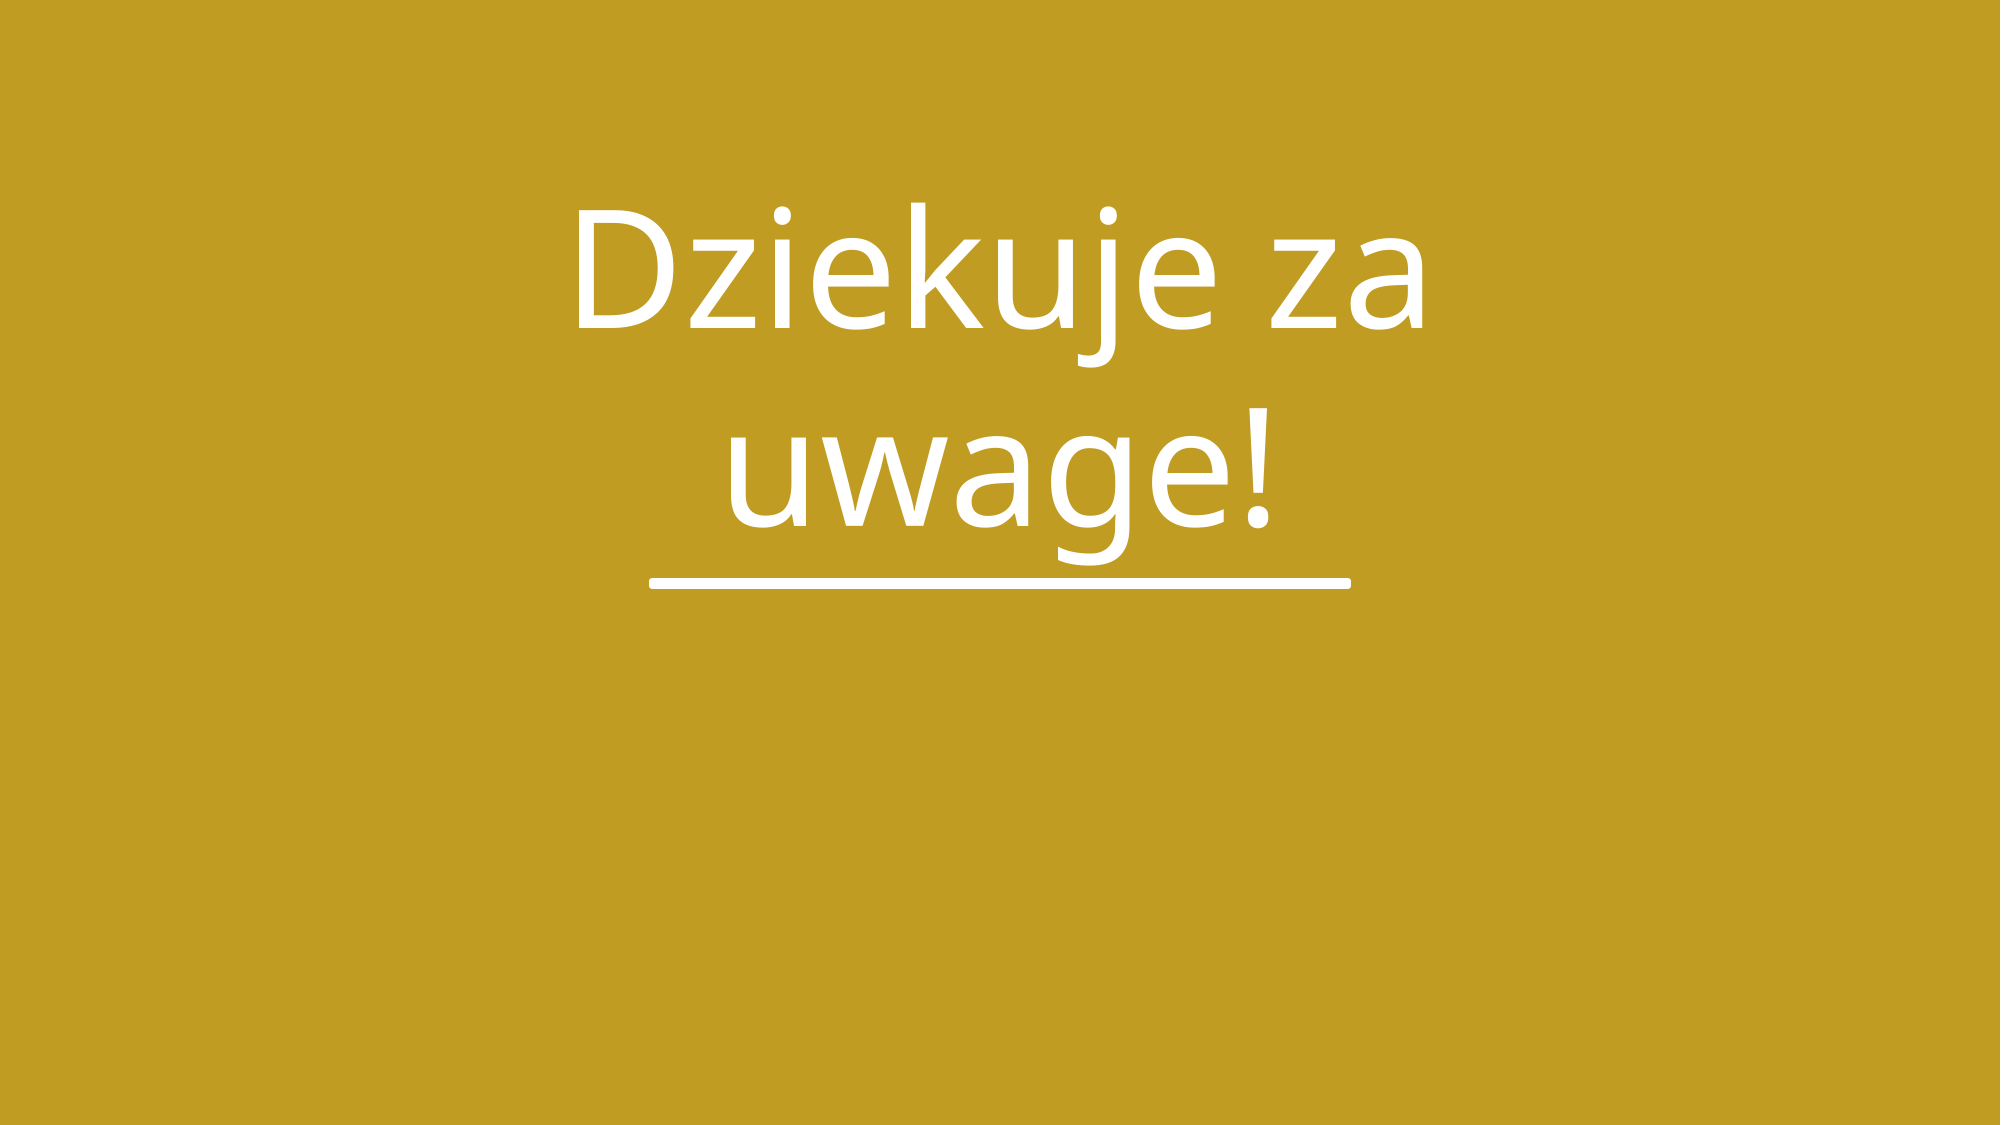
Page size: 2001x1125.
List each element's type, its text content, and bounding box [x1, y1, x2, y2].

title Dziekuje za uwage! [249, 152, 1750, 567]
text_box [0, 0, 2000, 1125]
